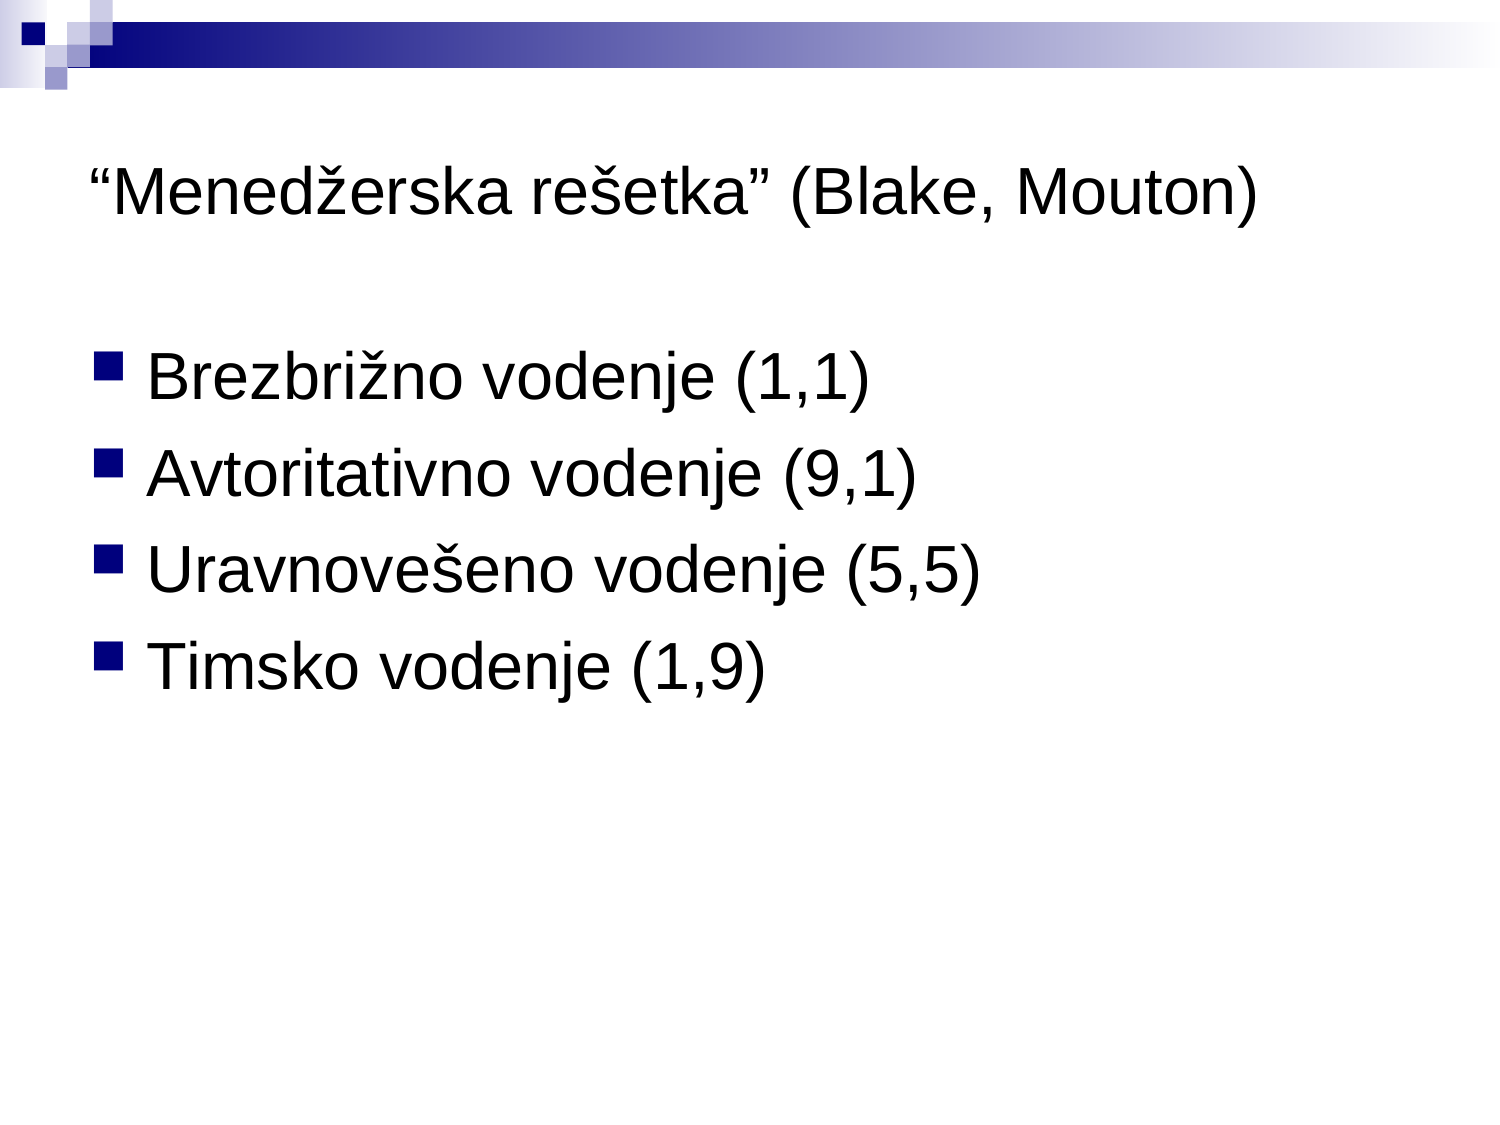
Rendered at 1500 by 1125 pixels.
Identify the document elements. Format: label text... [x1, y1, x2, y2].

title “Menedžerska rešetka” (Blake, Mouton) [75, 75, 1426, 301]
list Brezbrižno vodenje (1,1) Avtoritativno vodenje (9,1) Uravnovešeno vodenje (5,5) Timsko vodenje (1,9) [75, 324, 1426, 963]
